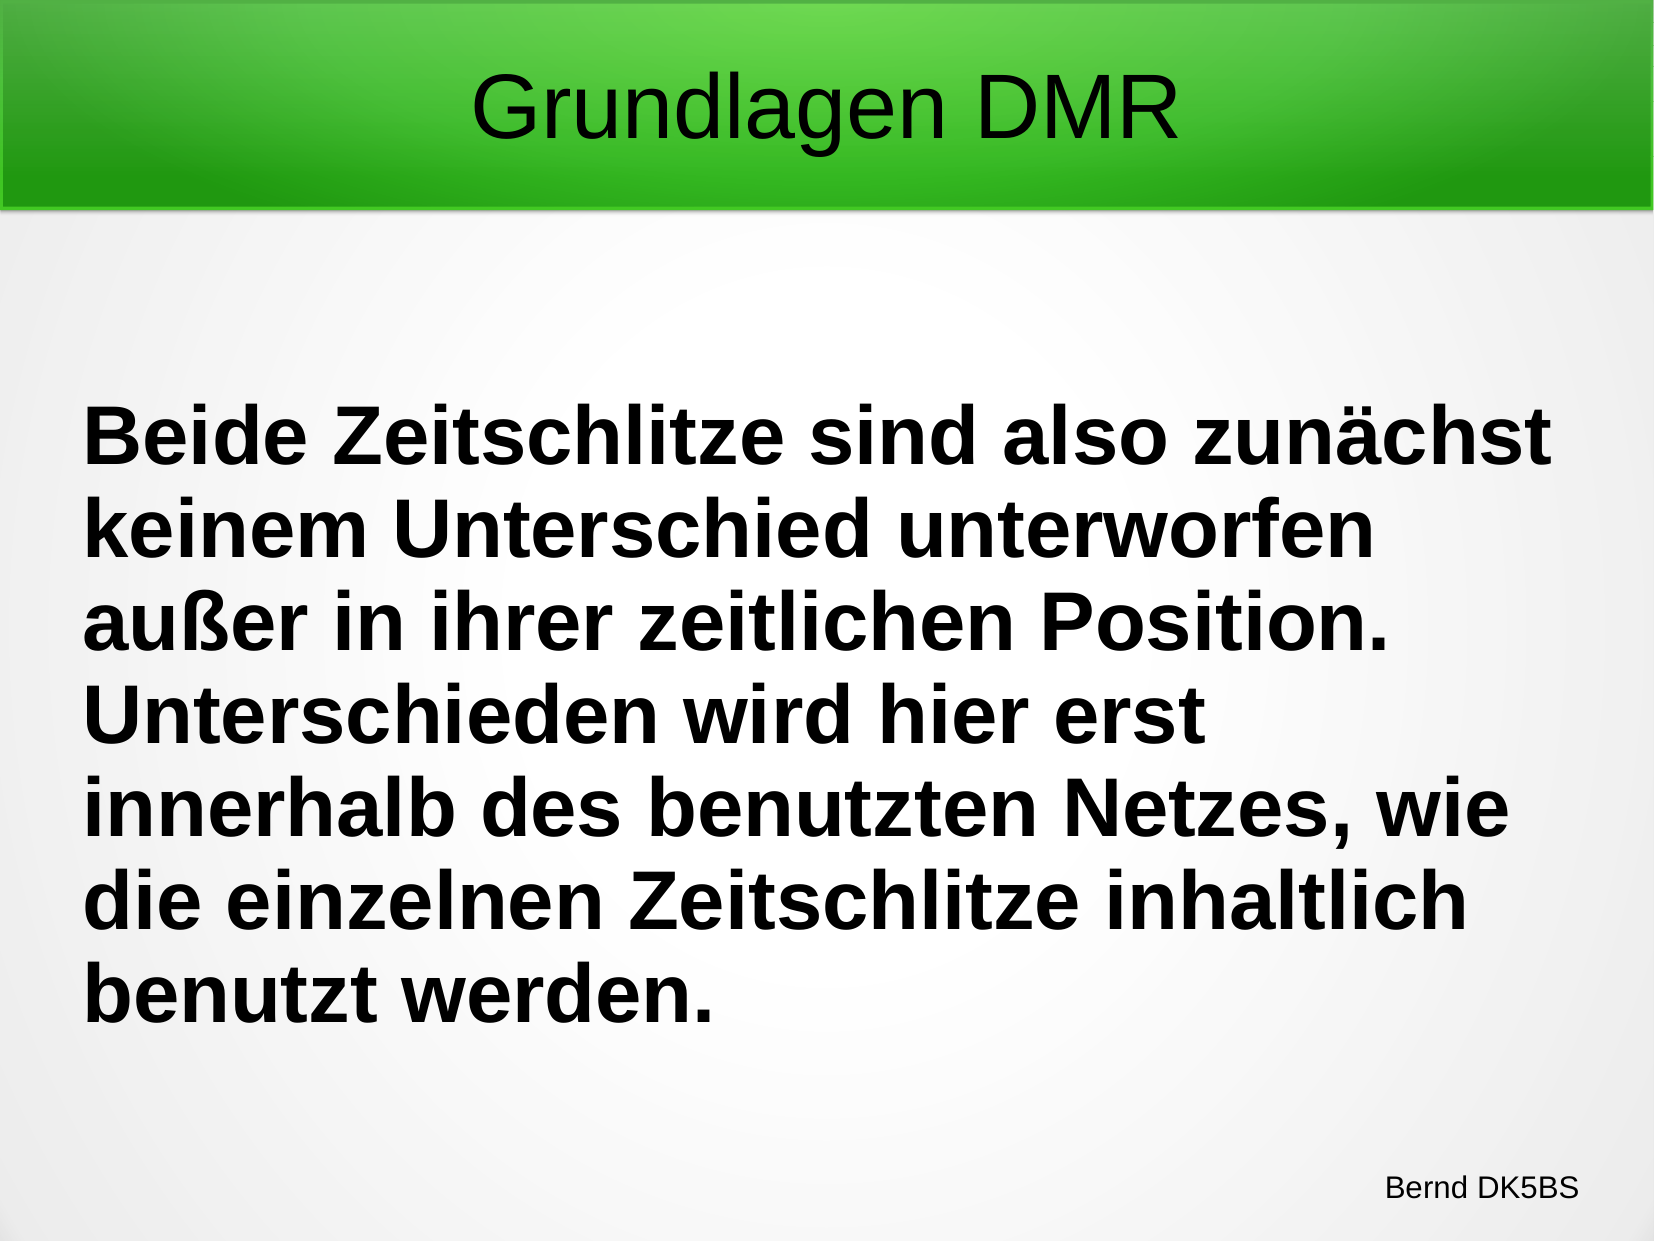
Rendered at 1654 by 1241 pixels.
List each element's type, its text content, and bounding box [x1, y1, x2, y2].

subtitle Beide Zeitschlitze sind also zunächst keinem Unterschied unterworfen außer in ihrer zeitlichen Position. Unterschieden wird hier erst innerhalb des benutzten Netzes, wie die einzelnen Zeitschlitze inhaltlich benutzt werden. [82, 253, 1571, 1176]
title Grundlagen DMR [0, 0, 1654, 225]
text_box Bernd DK5BS [1370, 1163, 1619, 1223]
